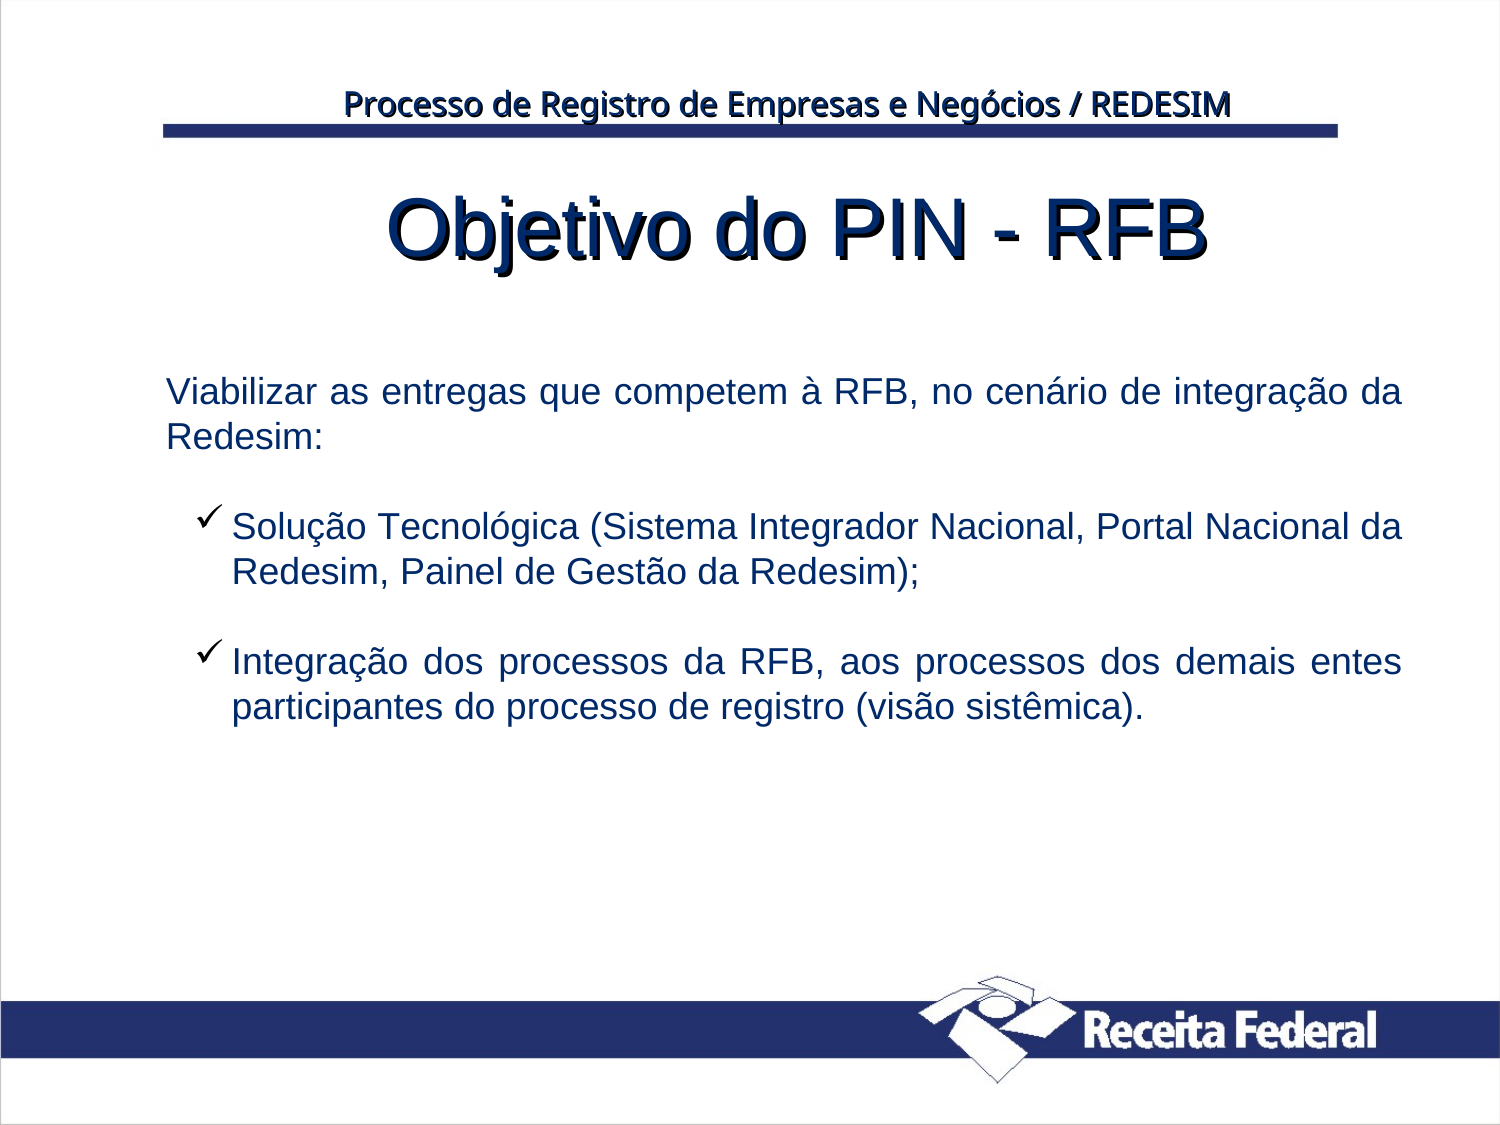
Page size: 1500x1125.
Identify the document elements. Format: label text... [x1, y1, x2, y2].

picture [0, 0, 1500, 1125]
text_box Viabilizar as entregas que competem à RFB, no cenário de integração da Redesim: Solução Tecnológica (Sistema Integrador Nacional, Portal Nacional da Redesim, Painel de Gestão da Redesim); Integração dos processos da RFB, aos processos dos demais entes participantes do processo de registro (visão sistêmica). [29, 359, 1418, 870]
text_box Objetivo do PIN - RFB [118, 165, 1477, 281]
text_box Processo de Registro de Empresas e Negócios / REDESIM [162, 74, 1413, 131]
